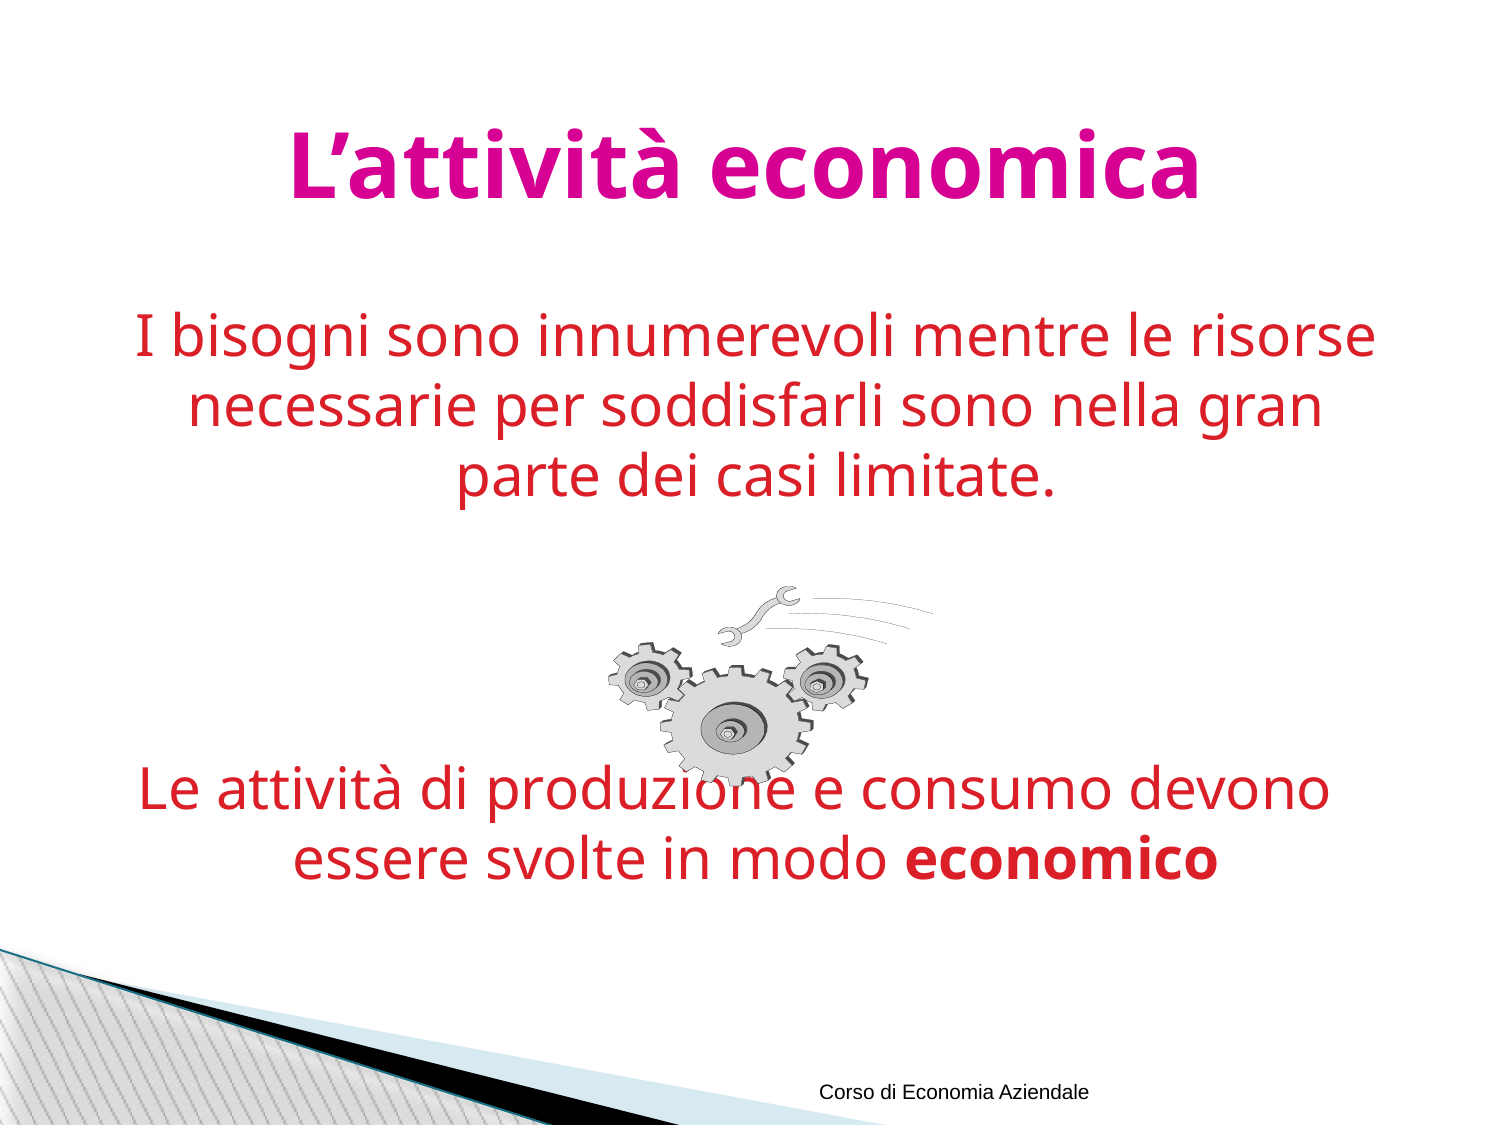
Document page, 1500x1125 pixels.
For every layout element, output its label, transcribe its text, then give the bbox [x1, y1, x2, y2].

text_box L’attività economica [242, 101, 1275, 225]
list I bisogni sono innumerevoli mentre le risorse necessarie per soddisfarli sono nella gran parte dei casi limitate. Le attività di produzione e consumo devono essere svolte in modo economico [41, 290, 1412, 728]
picture [608, 586, 933, 787]
footer Corso di Economia Aziendale [718, 1051, 1105, 1112]
